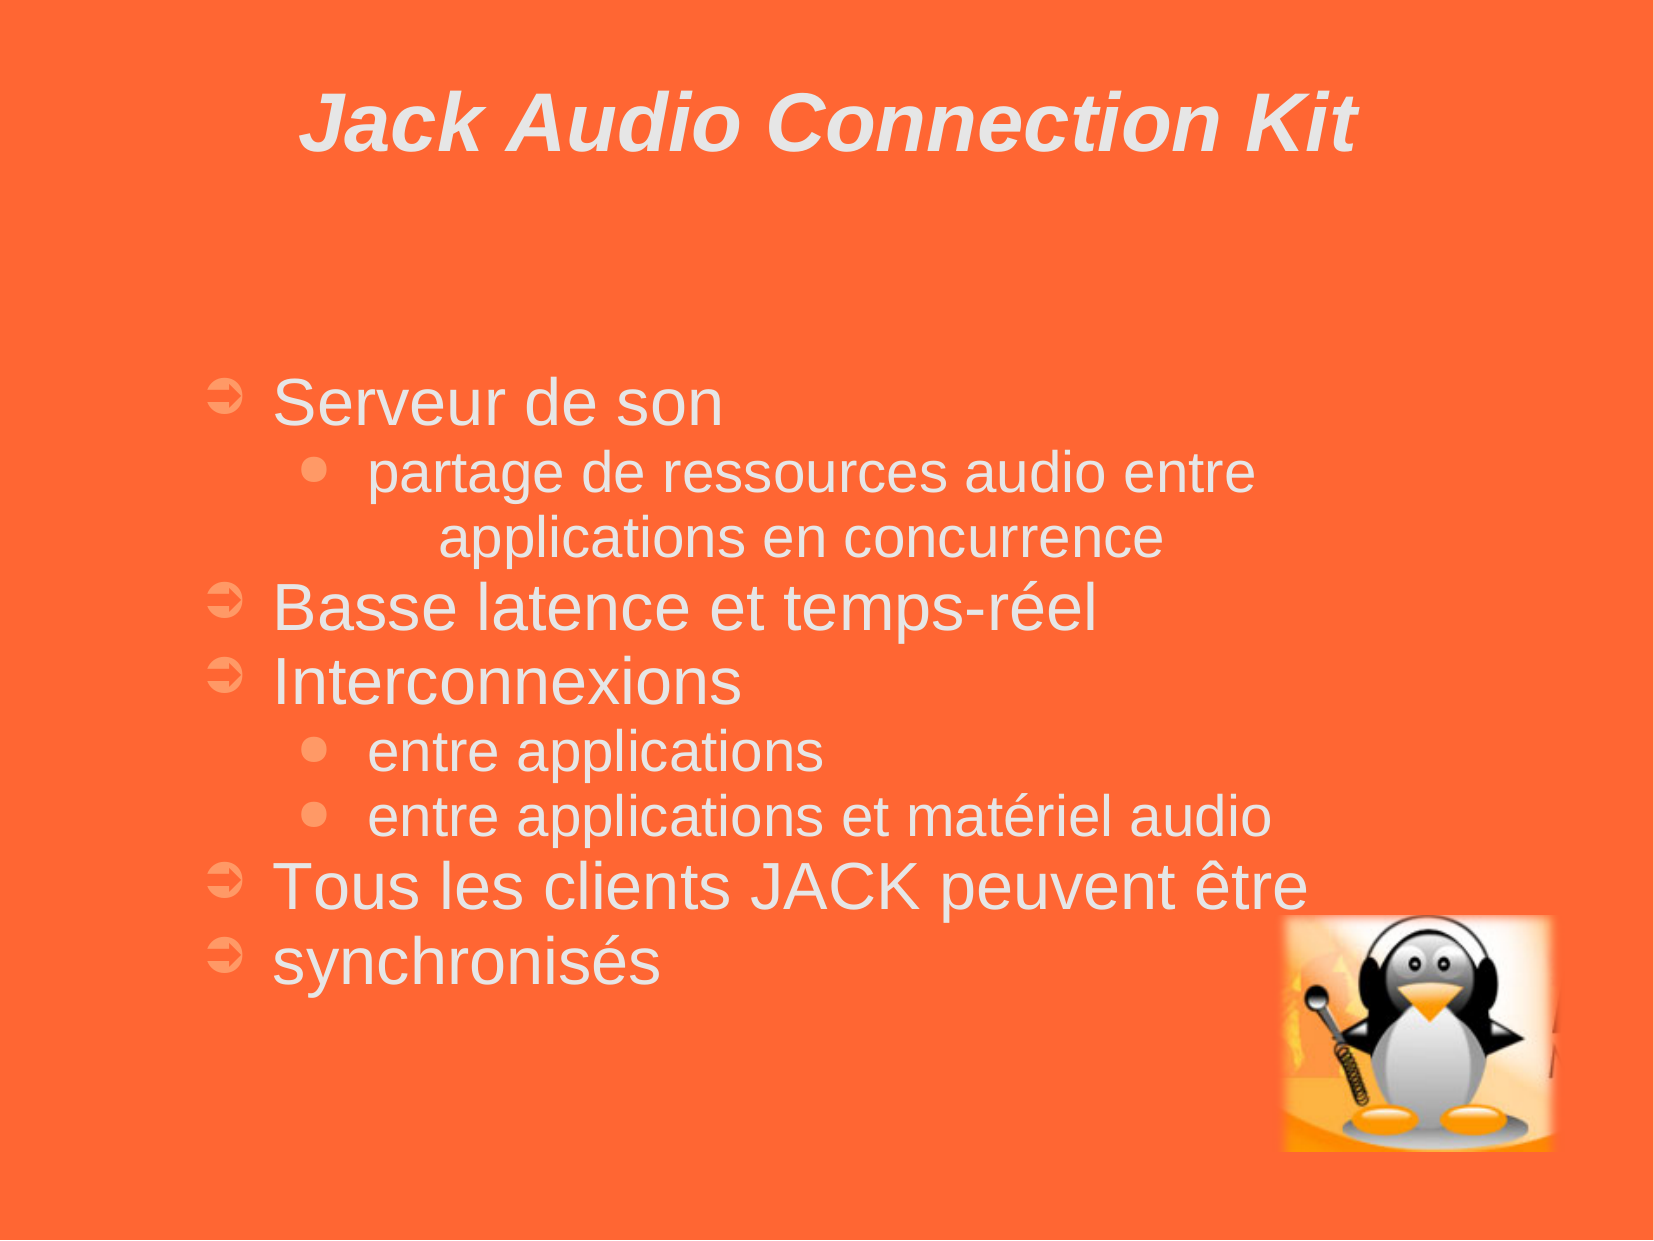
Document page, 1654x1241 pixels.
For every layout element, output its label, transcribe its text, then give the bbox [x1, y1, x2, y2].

list Serveur de son partage de ressources audio entre applications en concurrence Basse latence et temps-réel Interconnexions entre applications entre applications et matériel audio Tous les clients JACK peuvent être synchronisés [178, 364, 1570, 1147]
title Jack Audio Connection Kit [121, 19, 1534, 227]
picture [1272, 1147, 1565, 1152]
